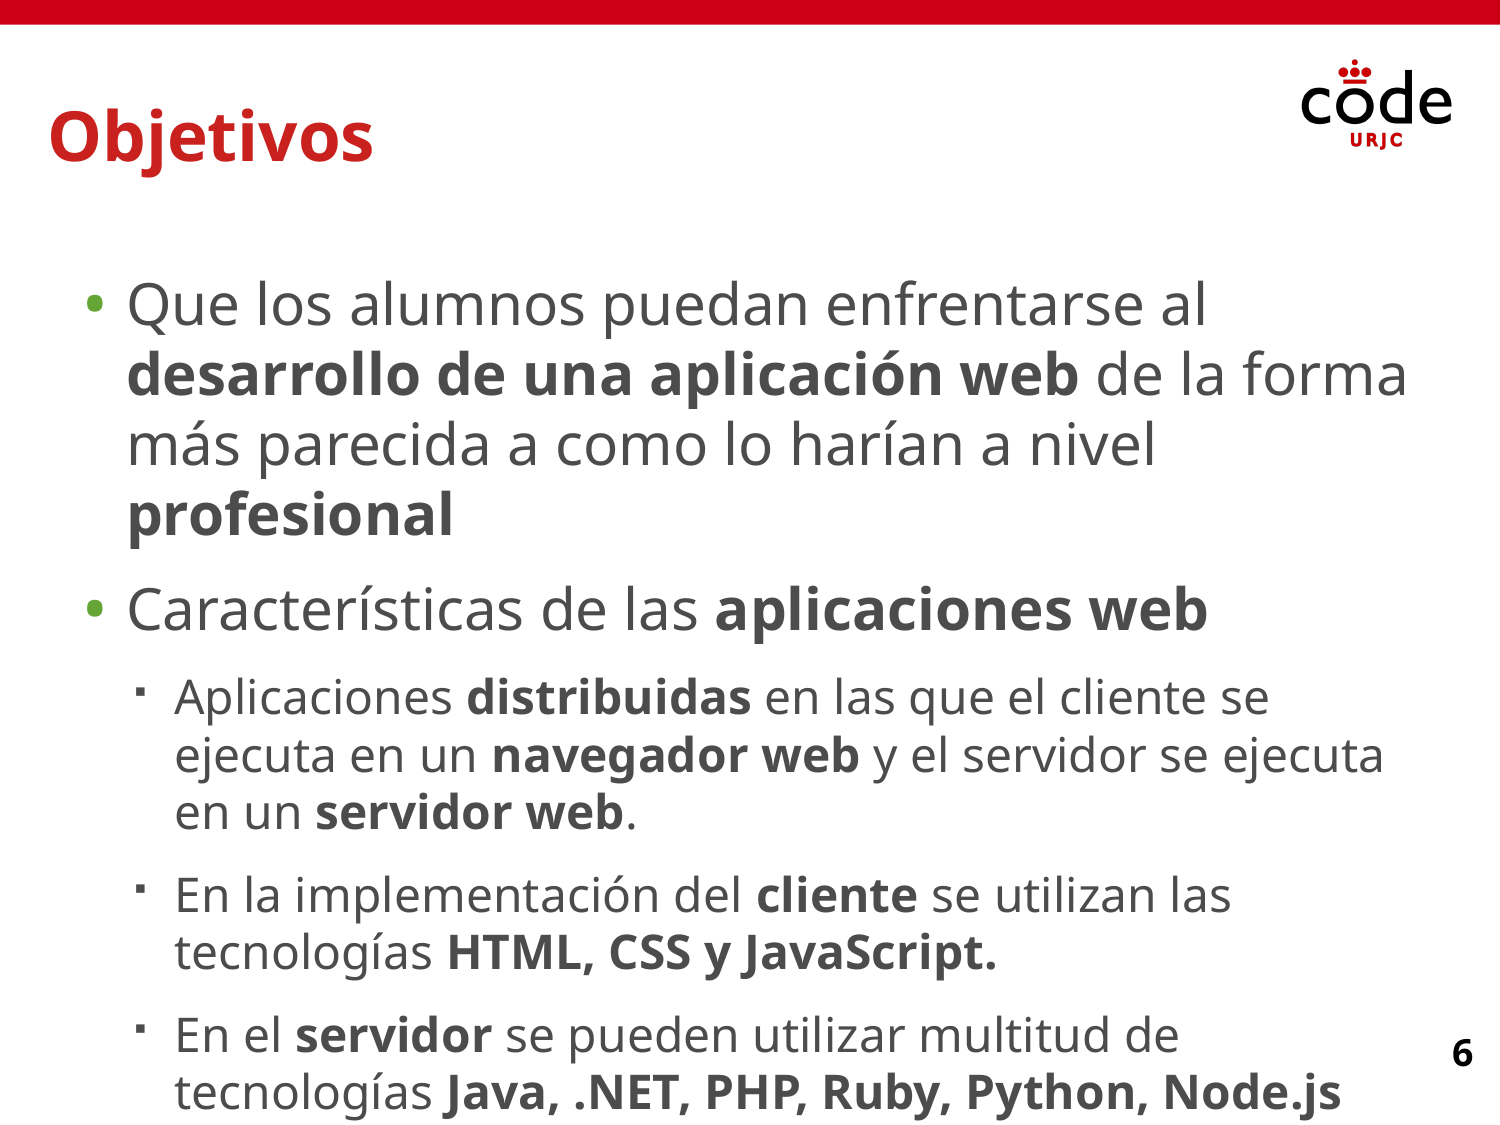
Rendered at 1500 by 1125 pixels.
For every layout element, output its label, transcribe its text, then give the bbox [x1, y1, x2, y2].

picture [1284, 50, 1468, 161]
list Que los alumnos puedan enfrentarse al desarrollo de una aplicación web de la forma más parecida a como lo harían a nivel profesional Características de las aplicaciones web Aplicaciones distribuidas en las que el cliente se ejecuta en un navegador web y el servidor se ejecuta en un servidor web. En la implementación del cliente se utilizan las tecnologías HTML, CSS y JavaScript. En el servidor se pueden utilizar multitud de tecnologías Java, .NET, PHP, Ruby, Python, Node.js (JavaScript), etc. [51, 259, 1436, 1013]
title Objetivos [32, 79, 1383, 189]
